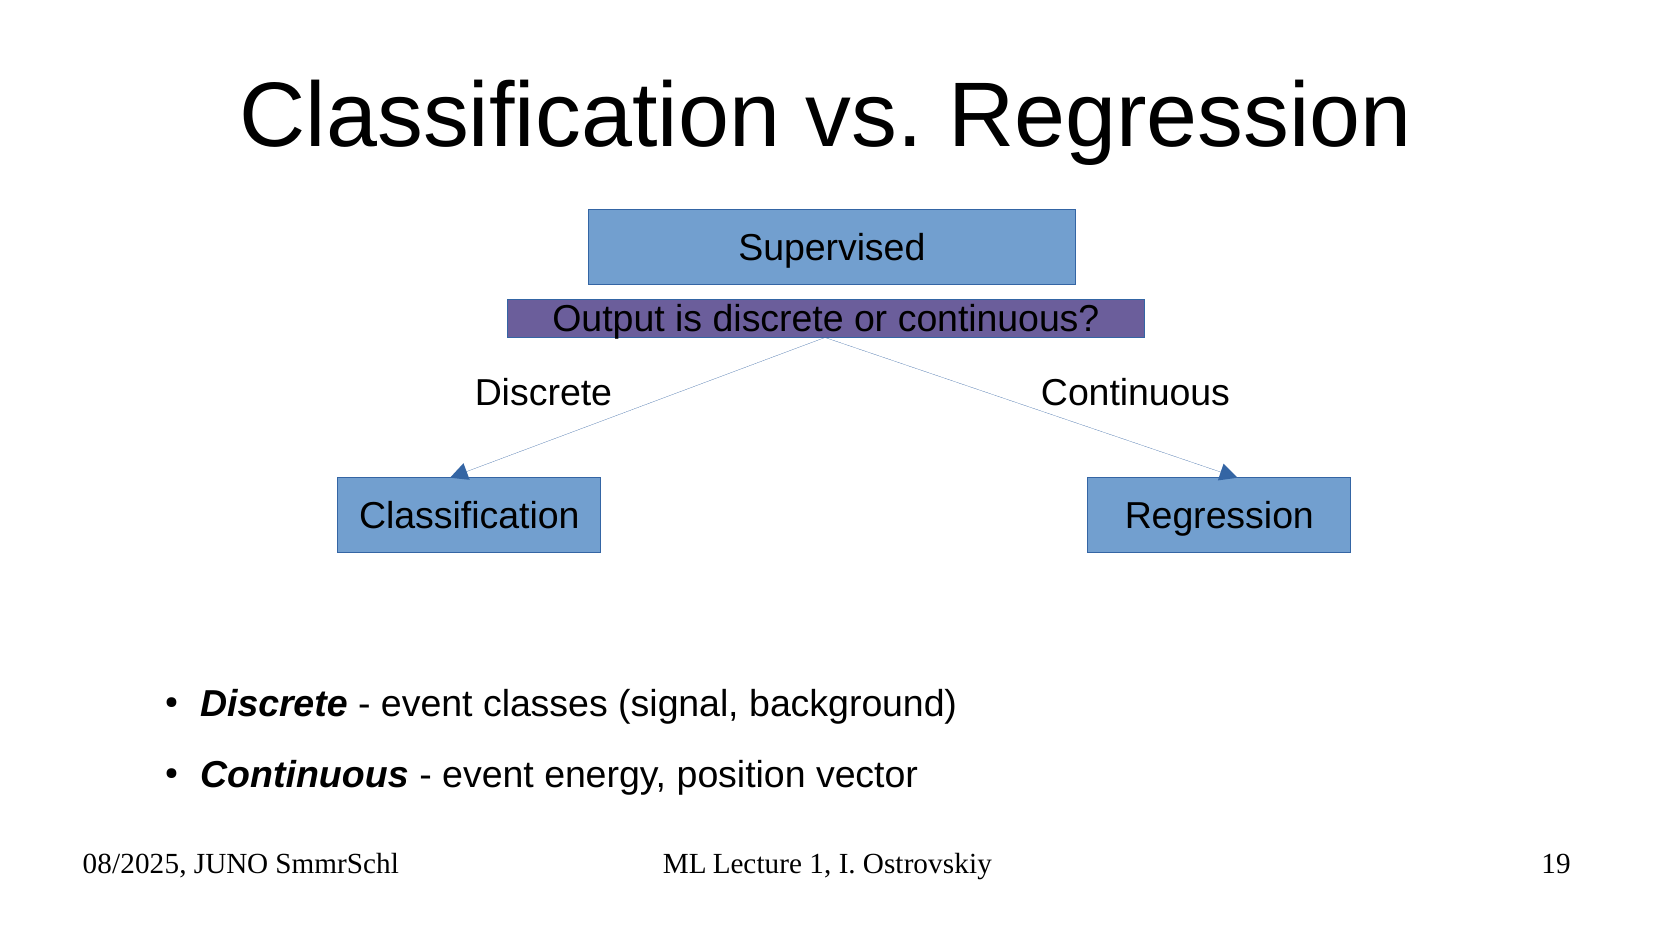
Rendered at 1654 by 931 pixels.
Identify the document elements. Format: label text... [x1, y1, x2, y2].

text_box Classification [337, 477, 601, 553]
text_box Regression [1087, 477, 1351, 553]
text_box Output is discrete or continuous? [507, 299, 1145, 338]
text_box Supervised [588, 209, 1076, 285]
title Classification vs. Regression [82, 37, 1571, 193]
text_box Discrete - event classes (signal, background) Continuous - event energy, position vector [150, 675, 974, 804]
text_box Discrete Continuous [460, 363, 1244, 421]
